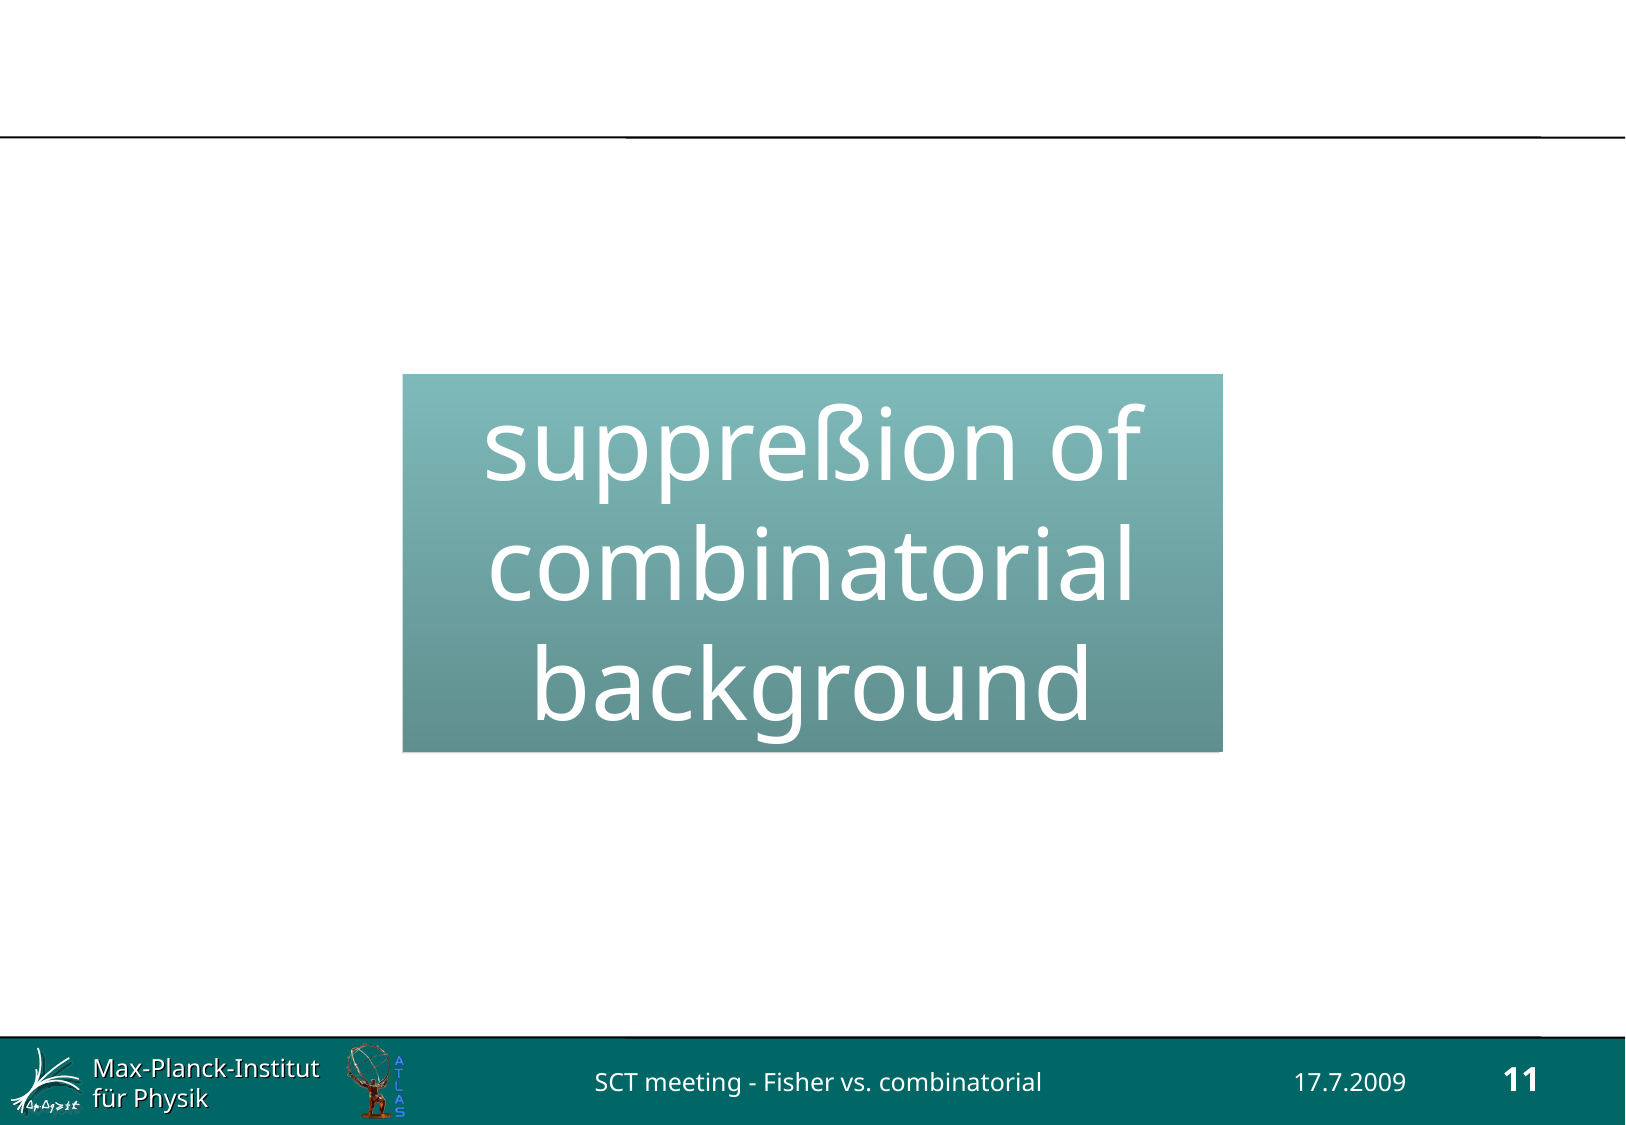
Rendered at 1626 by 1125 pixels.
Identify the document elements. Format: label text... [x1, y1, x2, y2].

text_box 17.7.2009 [1213, 1037, 1487, 1125]
text_box SCT meeting - Fisher vs. combinatorial [425, 1037, 1213, 1125]
text_box 10 [1487, 1037, 1625, 1125]
text_box suppreßion of combinatorial background [402, 373, 1223, 752]
